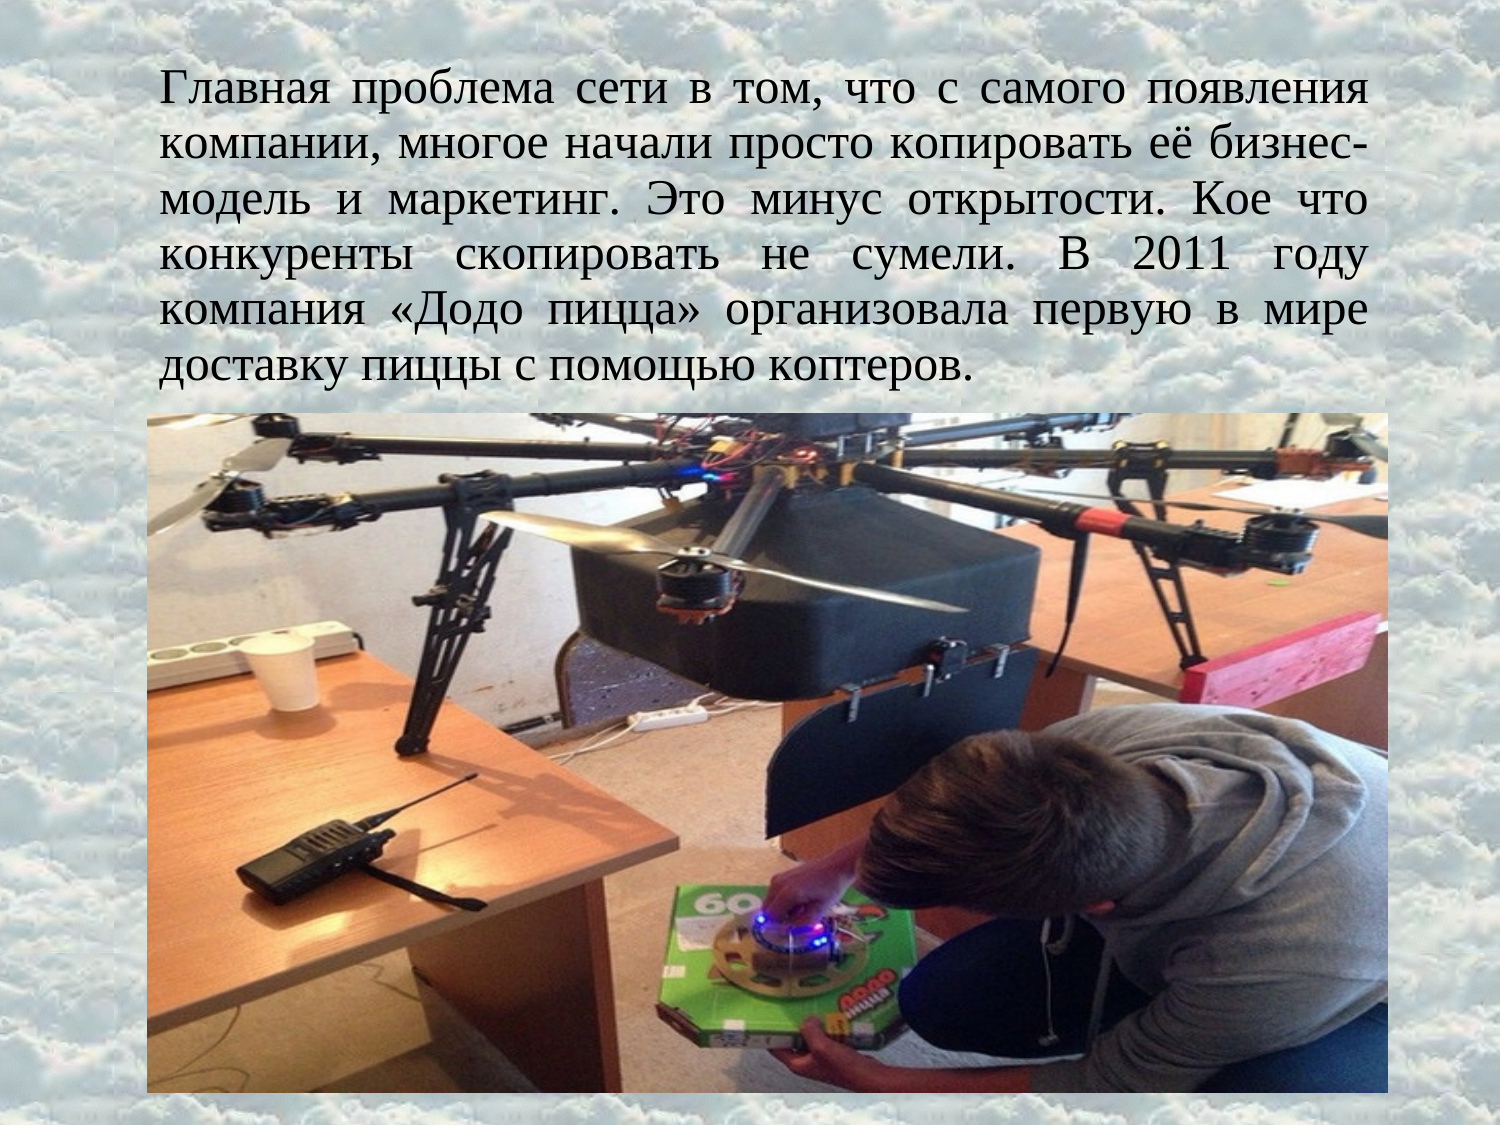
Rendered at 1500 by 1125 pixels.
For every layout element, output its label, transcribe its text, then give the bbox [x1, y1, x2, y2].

picture [0, 0, 1500, 1125]
list Главная проблема сети в том, что с самого появления компании, многое начали просто копировать её бизнес-модель и маркетинг. Это минус открытости. Кое что конкуренты скопировать не сумели. В 2011 году компания «Додо пицца» организовала первую в мире доставку пиццы с помощью коптеров. [88, 59, 1370, 768]
